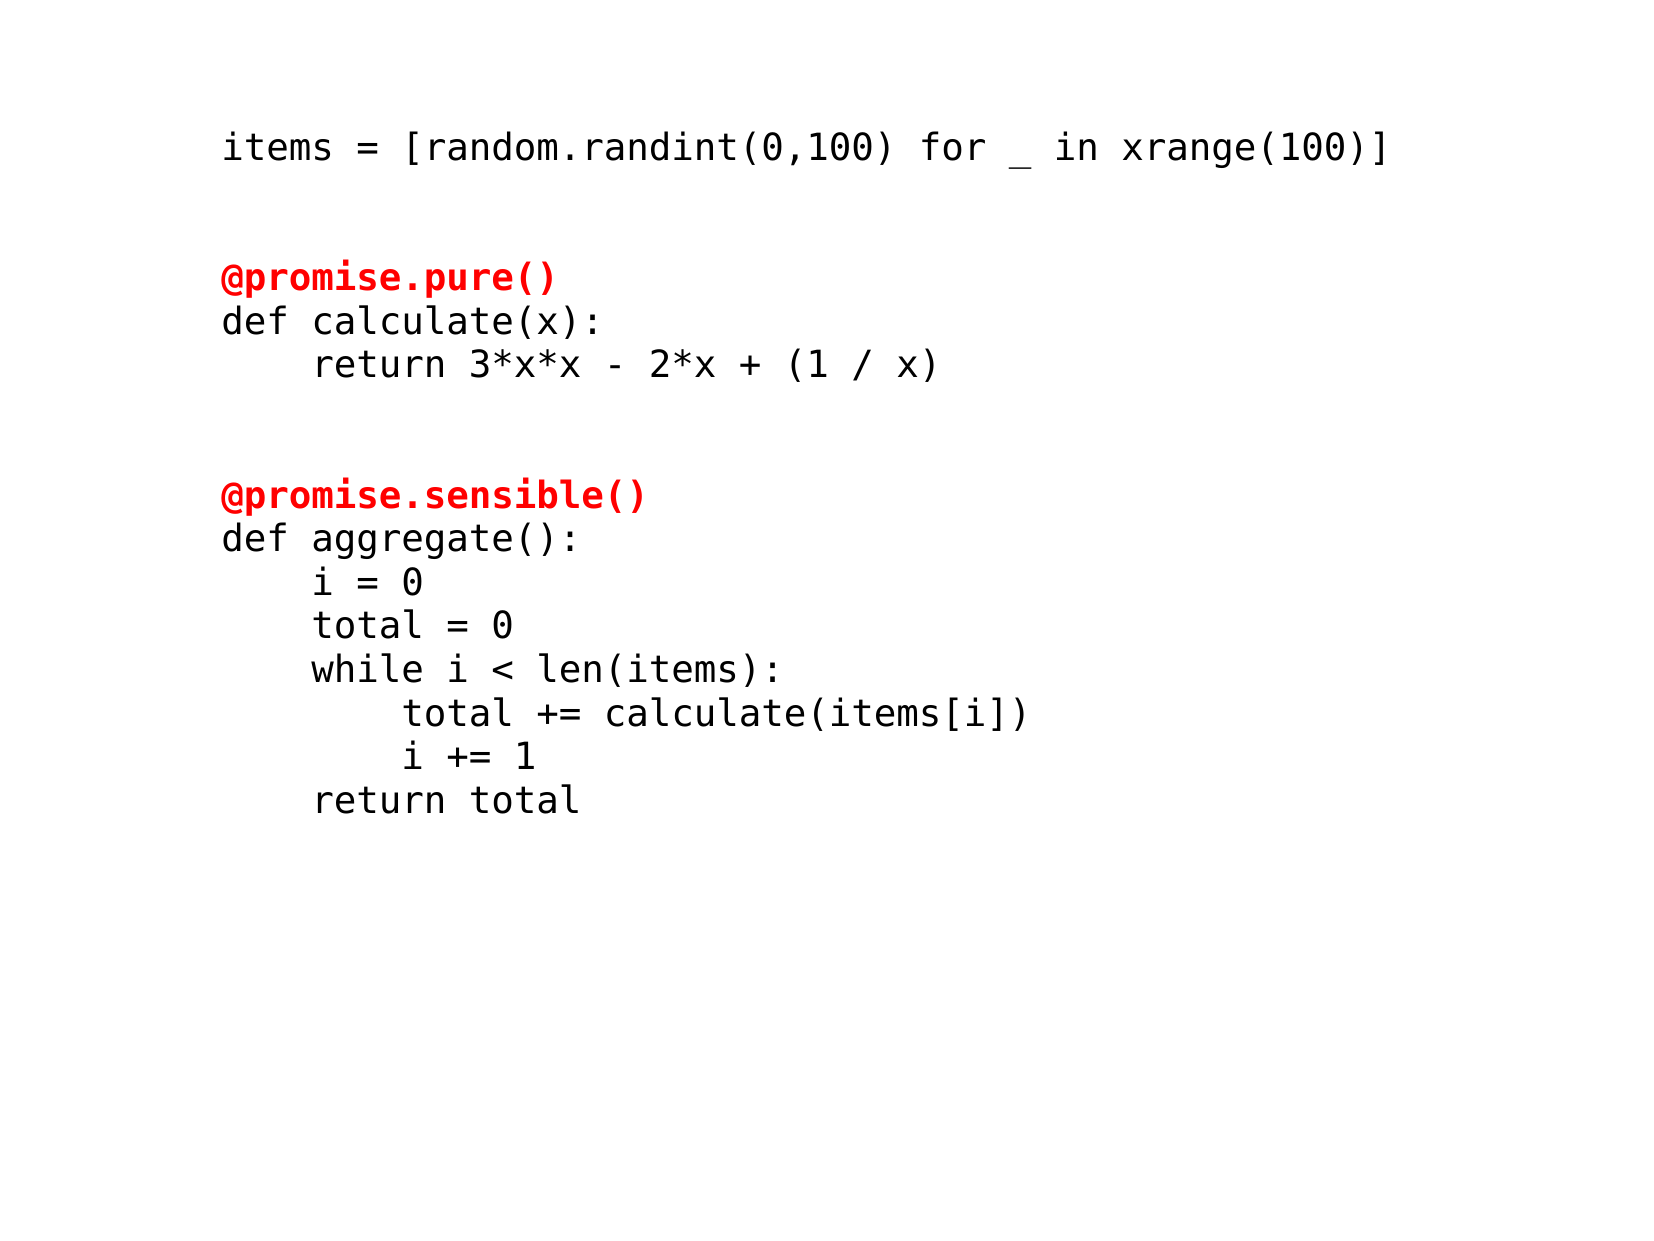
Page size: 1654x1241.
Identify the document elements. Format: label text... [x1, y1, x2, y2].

text_box items = [random.randint(0,100) for _ in xrange(100)] @promise.pure() def calculate(x): return 3*x*x - 2*x + (1 / x) @promise.sensible() def aggregate(): i = 0 total = 0 while i < len(items): total += calculate(items[i]) i += 1 return total [206, 118, 1477, 873]
